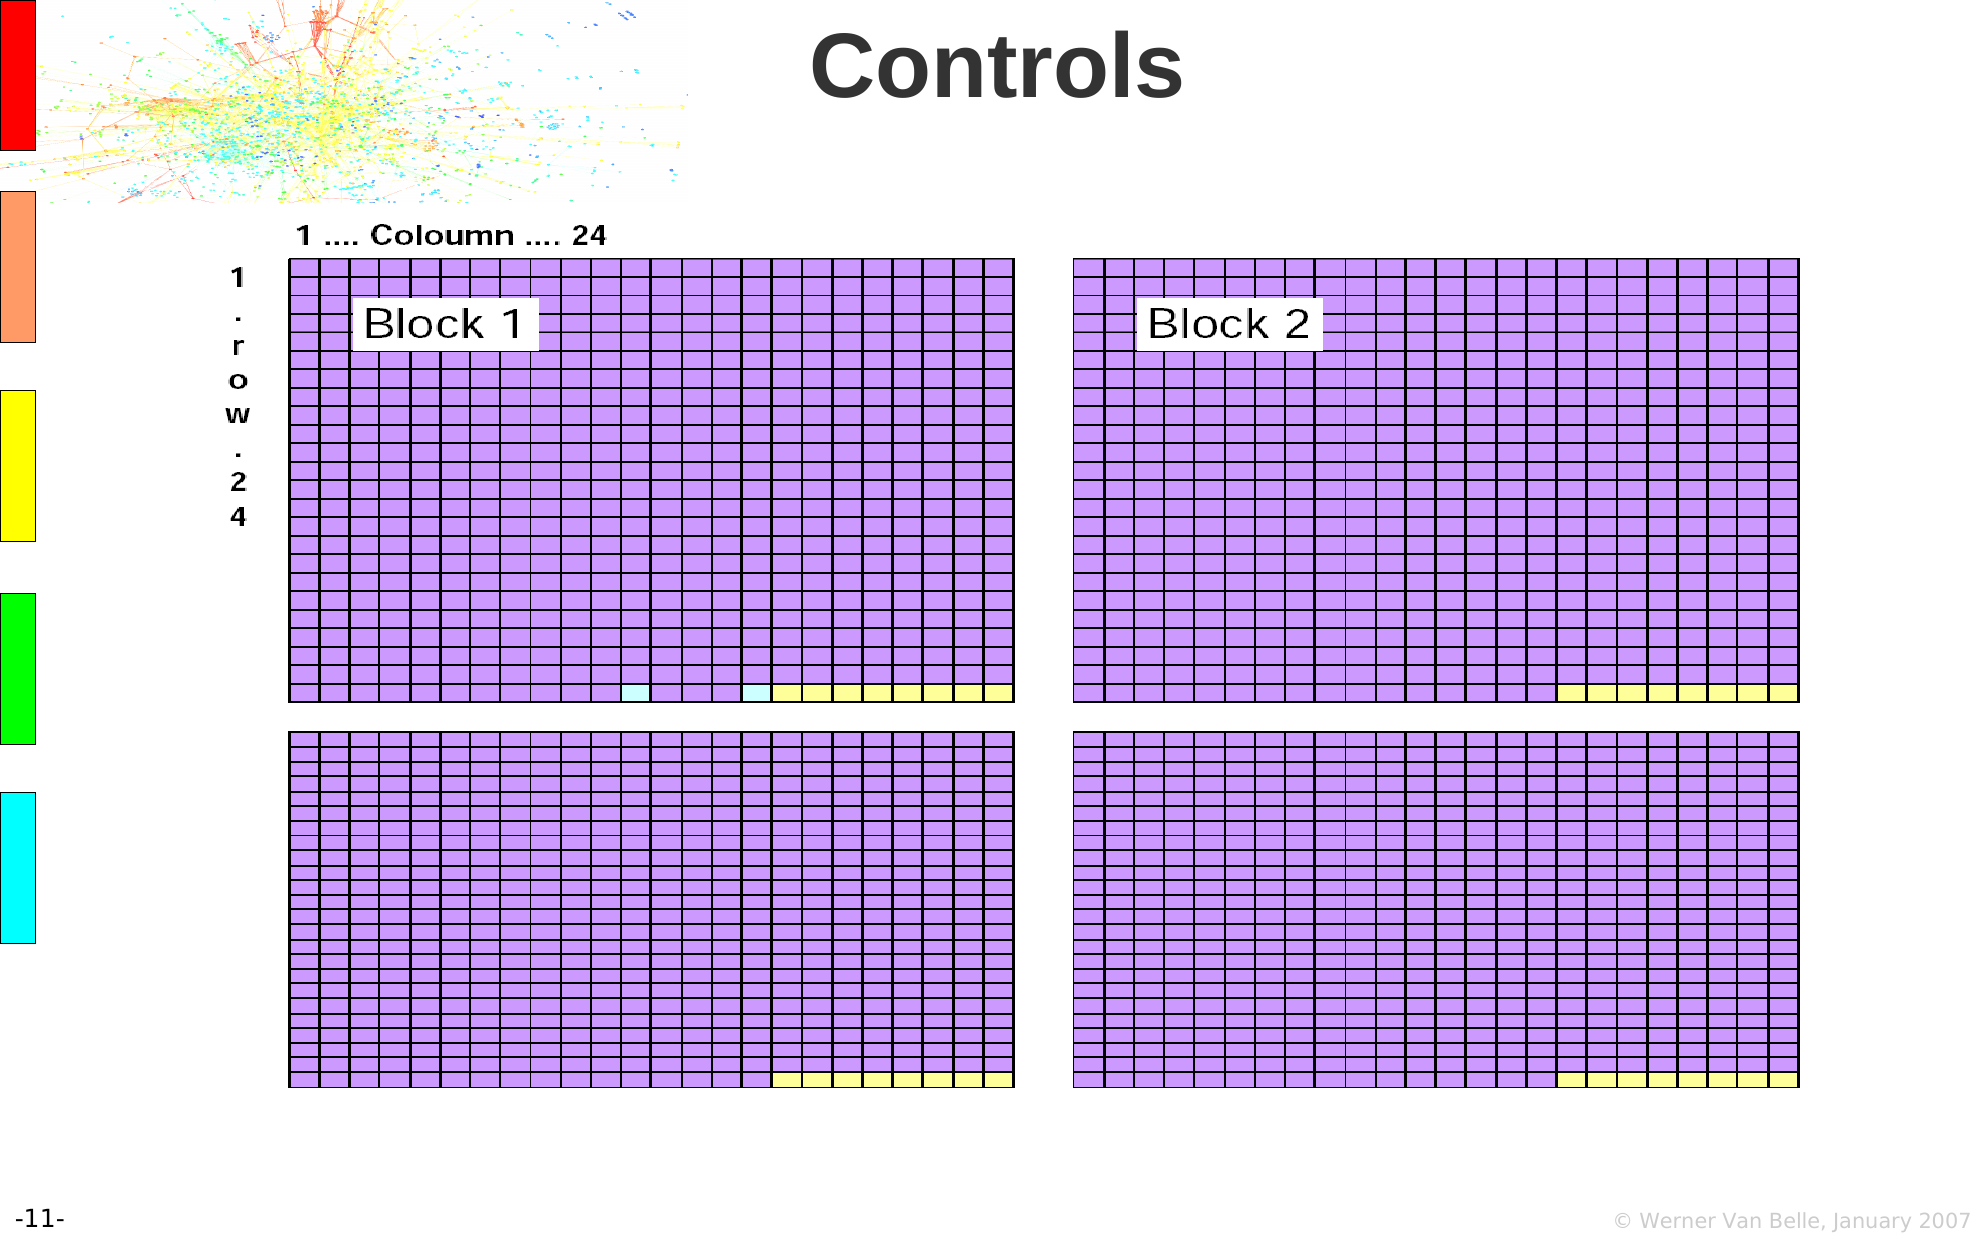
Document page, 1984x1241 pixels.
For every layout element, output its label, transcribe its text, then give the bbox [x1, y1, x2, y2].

title Controls [150, 0, 1845, 133]
picture [225, 224, 1800, 1088]
title Gene Expression [0, 0, 688, 203]
